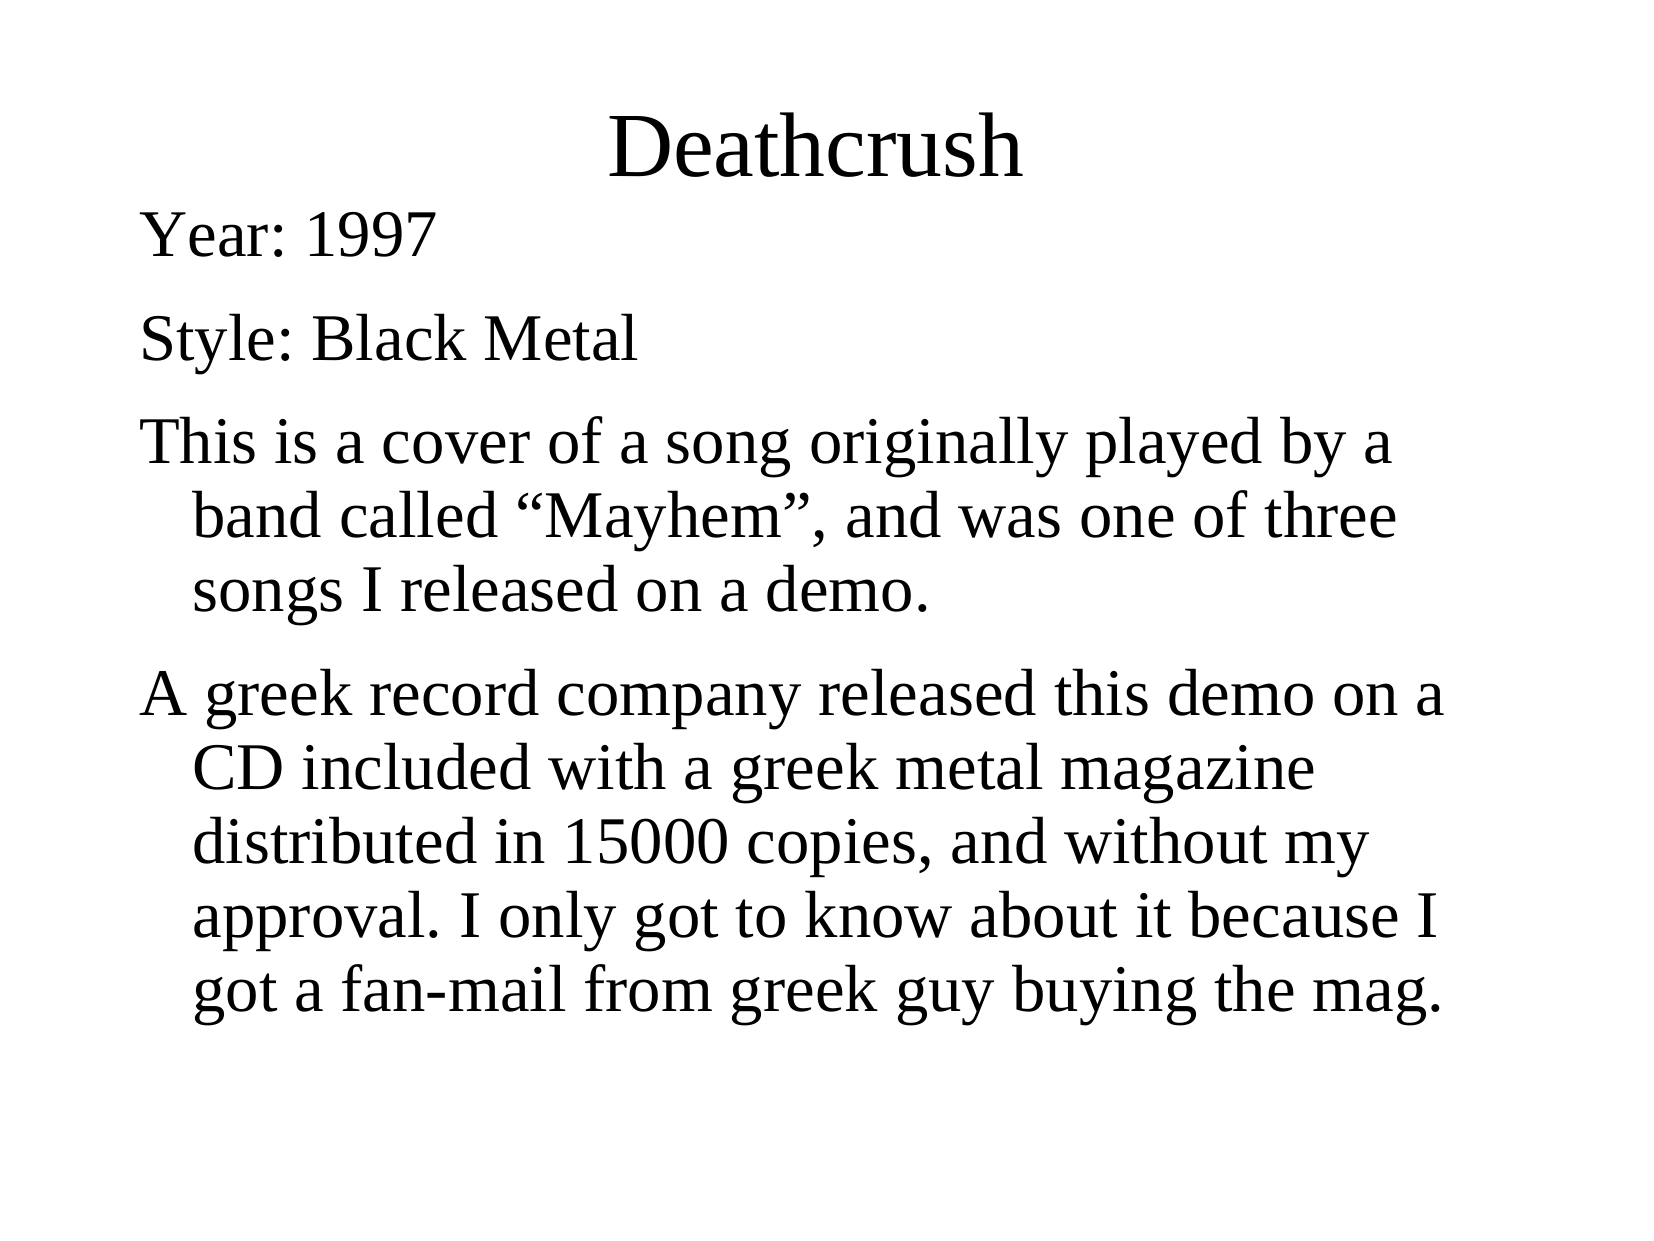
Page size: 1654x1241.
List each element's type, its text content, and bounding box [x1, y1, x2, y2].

list Year: 1997 Style: Black Metal This is a cover of a song originally played by a band called “Mayhem”, and was one of three songs I released on a demo. A greek record company released this demo on a CD included with a greek metal magazine distributed in 15000 copies, and without my approval. I only got to know about it because I got a fan-mail from greek guy buying the mag. [121, 197, 1534, 1241]
title Deathcrush [110, 41, 1523, 249]
